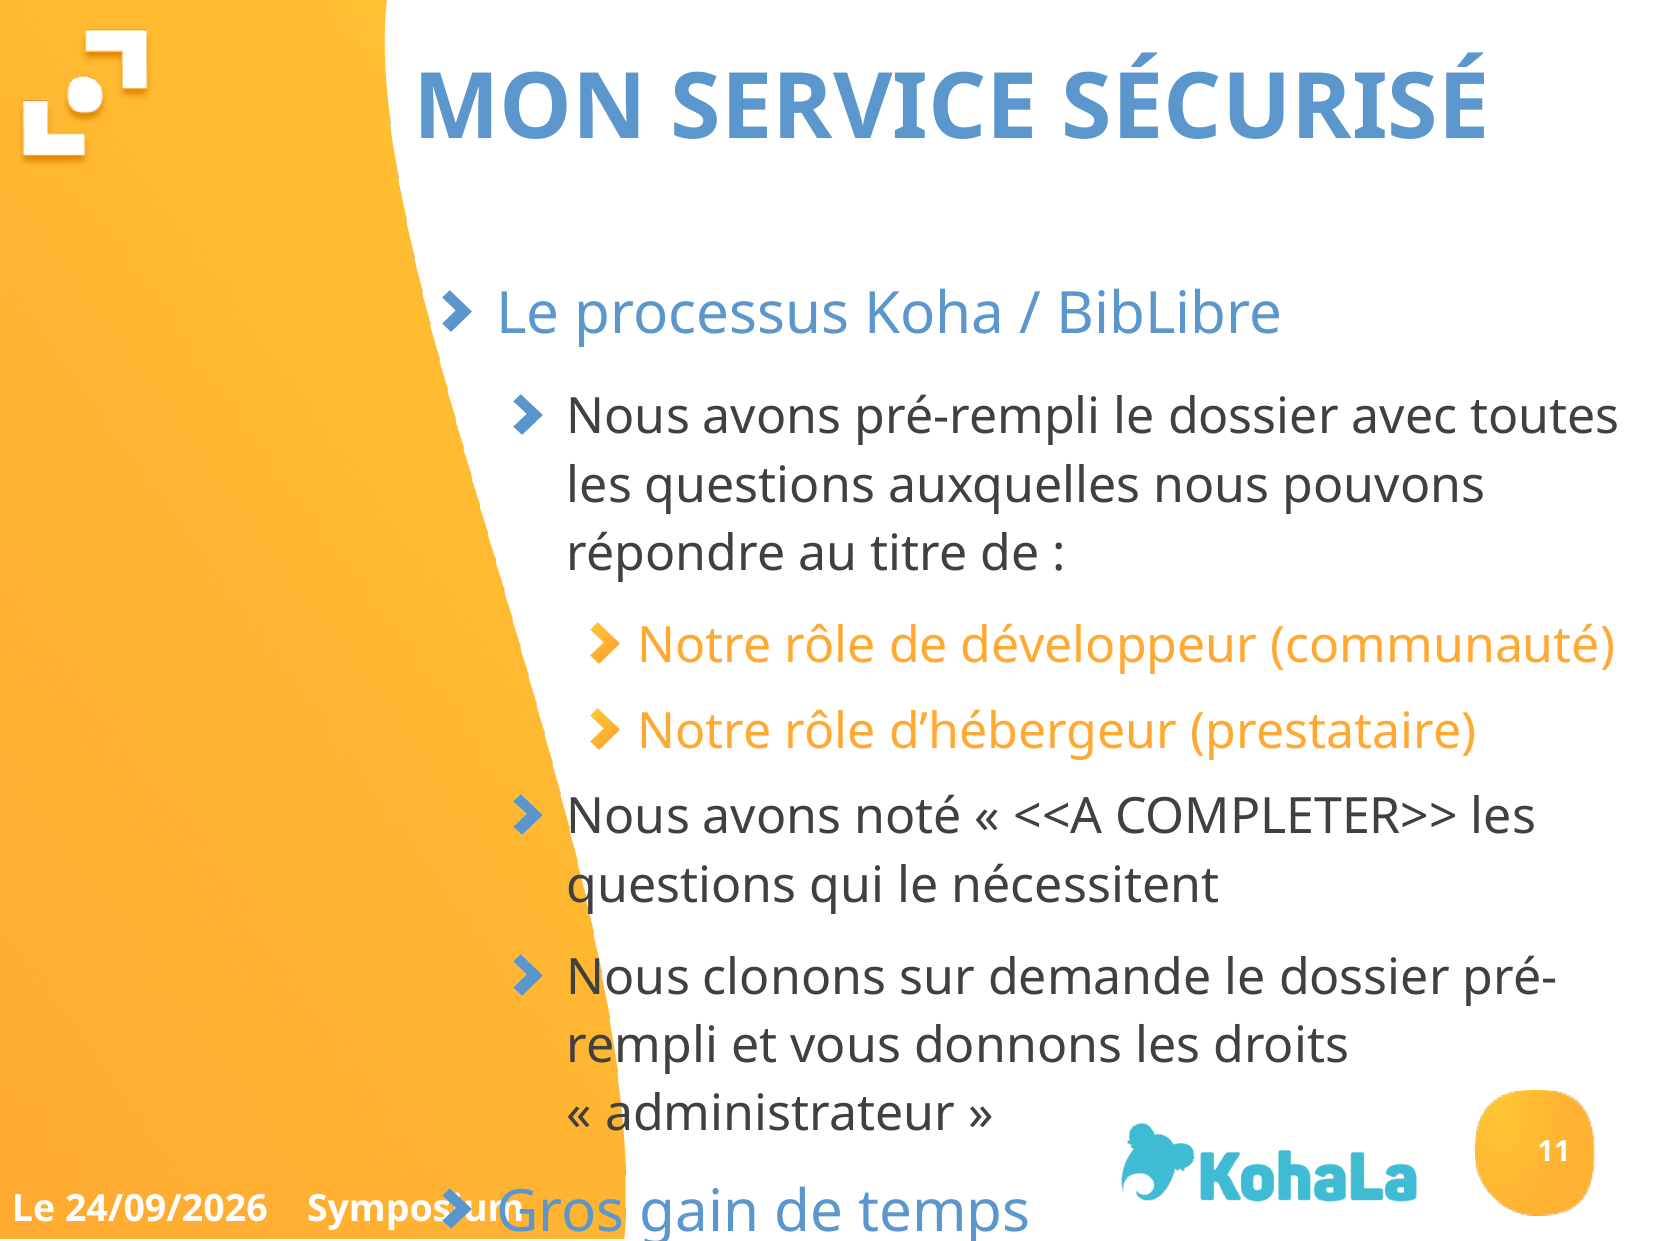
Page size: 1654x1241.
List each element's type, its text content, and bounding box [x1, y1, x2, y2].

list Le processus Koha / BibLibre Nous avons pré-rempli le dossier avec toutes les questions auxquelles nous pouvons répondre au titre de : Notre rôle de développeur (communauté) Notre rôle d’hébergeur (prestataire) Nous avons noté « <<A COMPLETER>> les questions qui le nécessitent Nous clonons sur demande le dossier pré-rempli et vous donnons les droits « administrateur » Gros gain de temps [425, 271, 1630, 1075]
picture [1116, 1090, 1595, 1217]
picture [612, 1117, 625, 1127]
picture [0, 0, 626, 1241]
title Mon service sécurisé [413, 0, 1654, 234]
